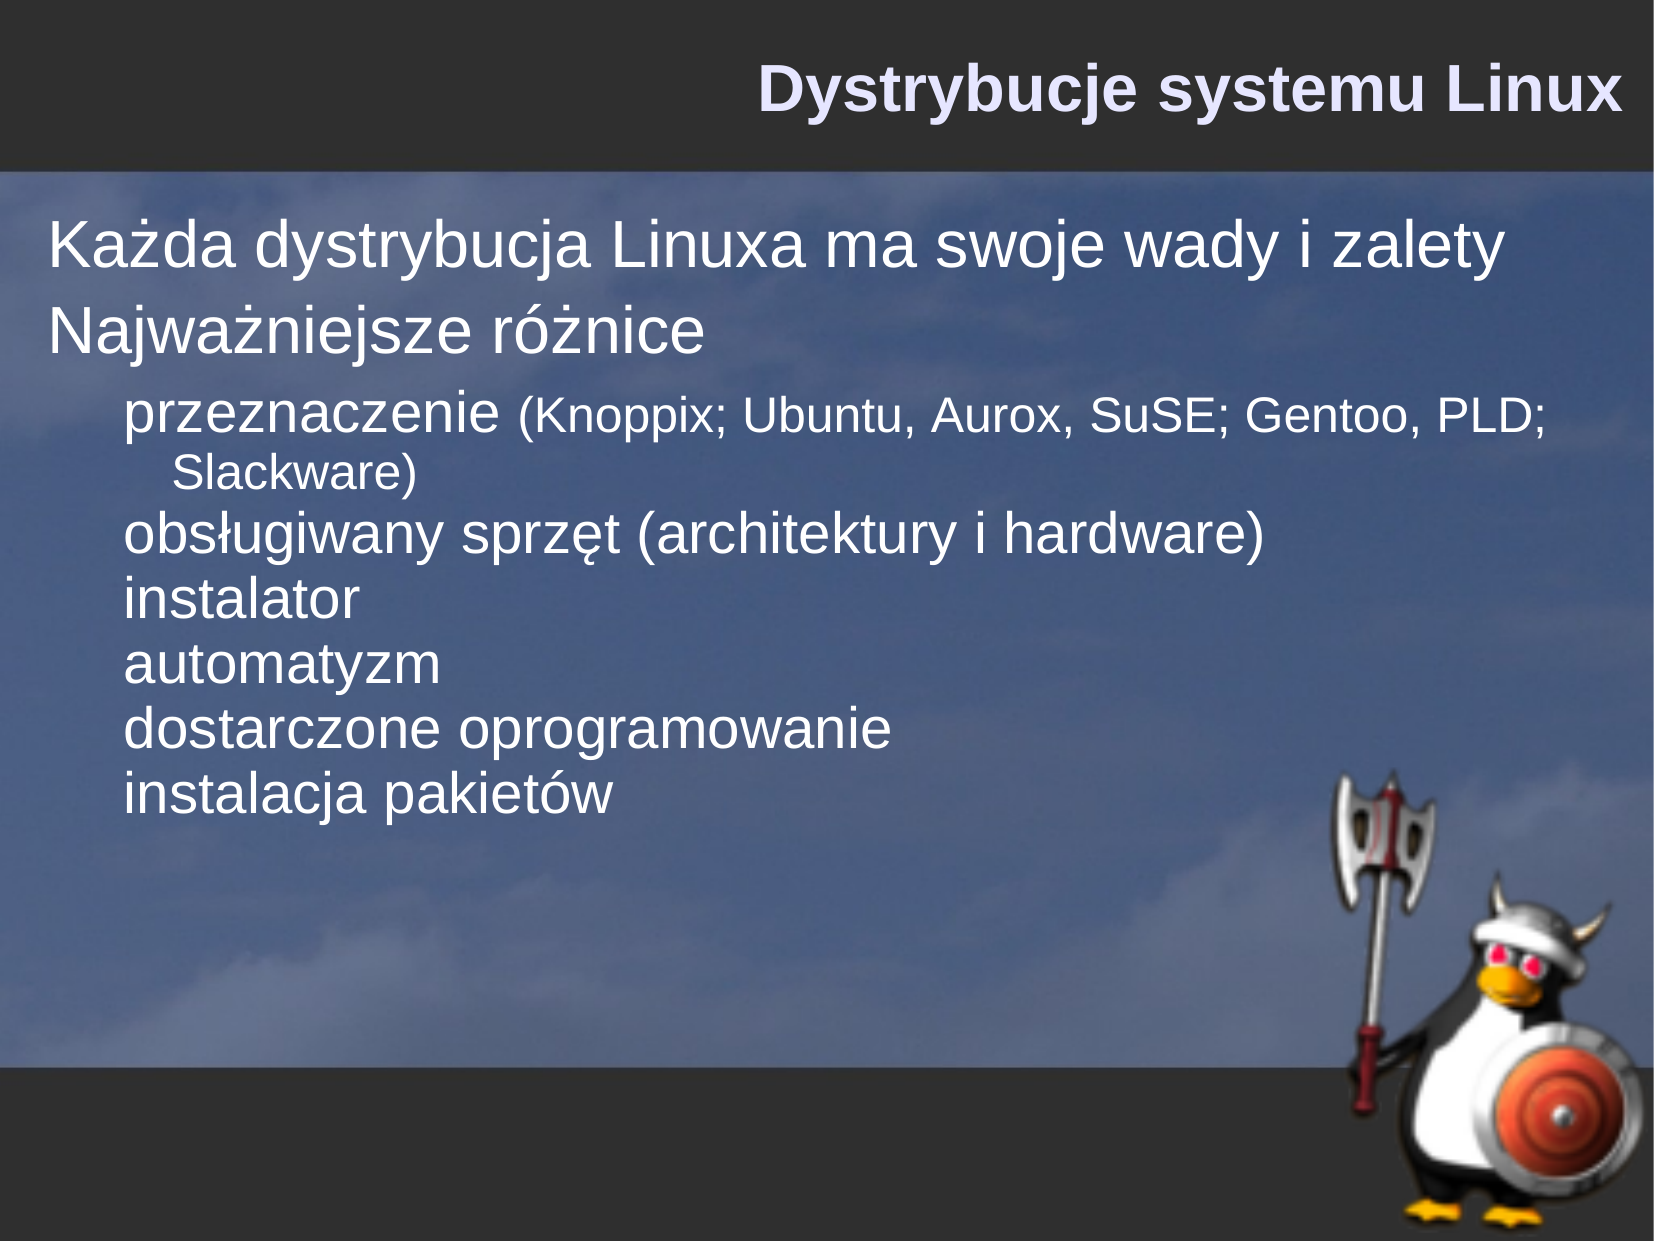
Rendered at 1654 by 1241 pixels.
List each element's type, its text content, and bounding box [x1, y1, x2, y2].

list Każda dystrybucja Linuxa ma swoje wady i zalety Najważniejsze różnice przeznaczenie (Knoppix; Ubuntu, Aurox, SuSE; Gentoo, PLD; Slackware) obsługiwany sprzęt (architektury i hardware) instalator automatyzm dostarczone oprogramowanie instalacja pakietów [29, 206, 1625, 1034]
title Dystrybucje systemu Linux [29, 29, 1625, 148]
picture [0, 0, 1654, 1241]
